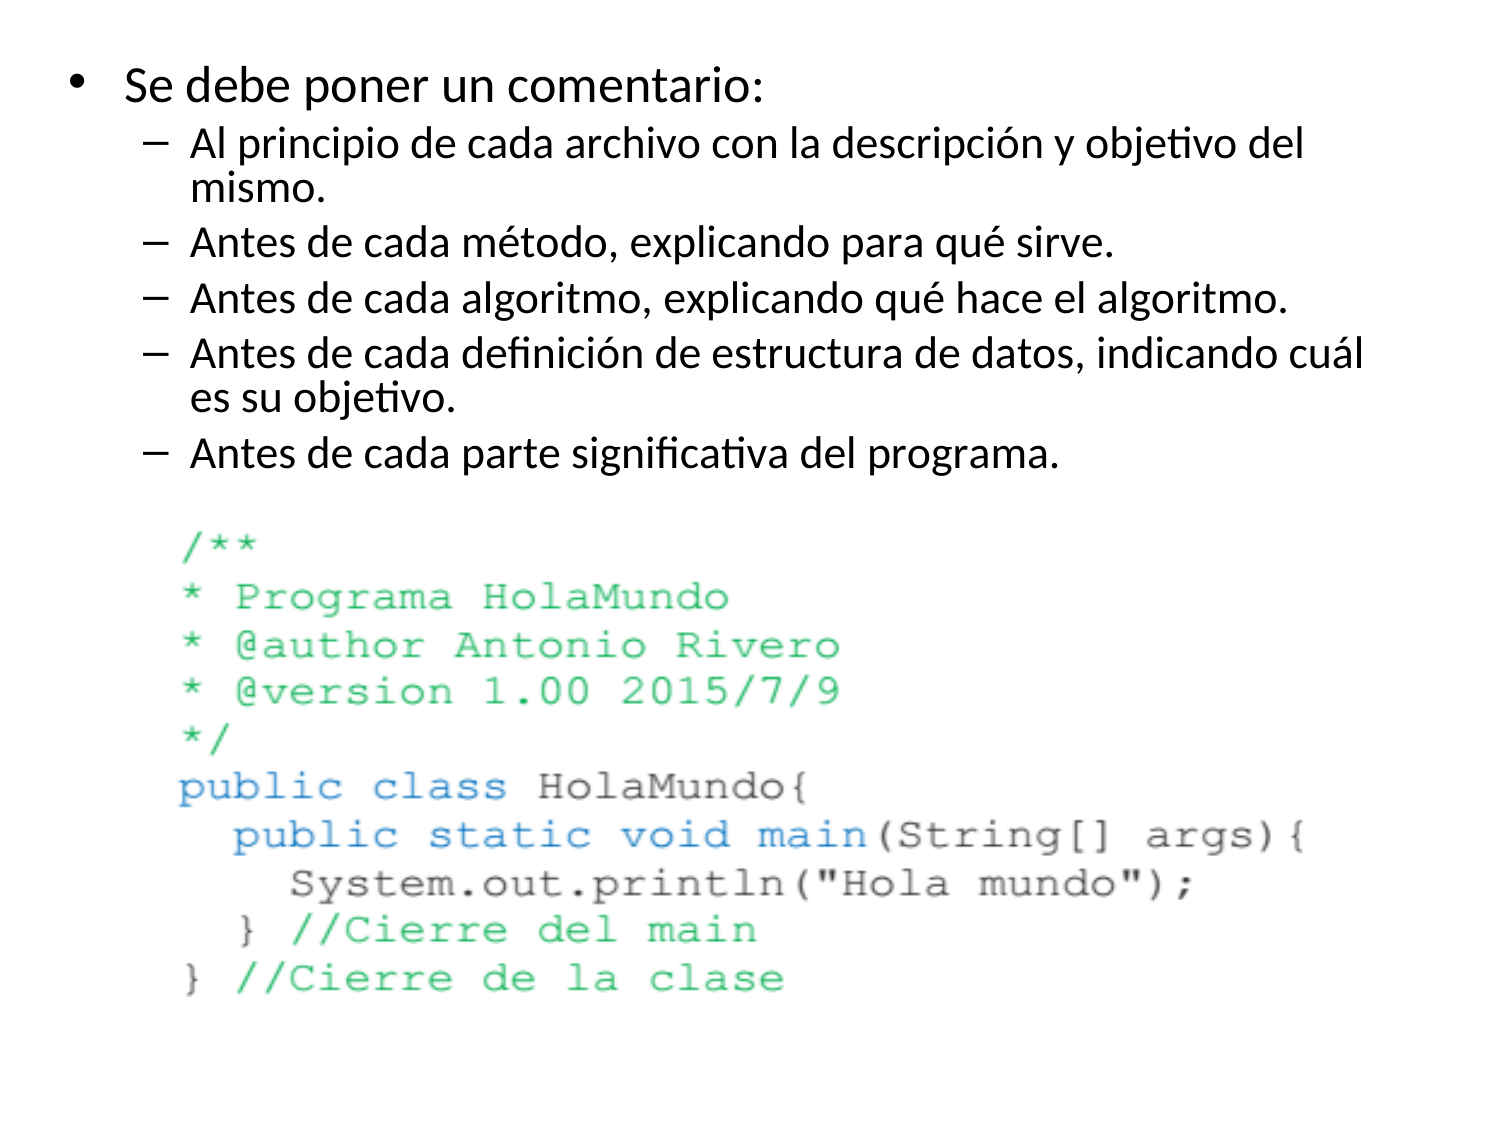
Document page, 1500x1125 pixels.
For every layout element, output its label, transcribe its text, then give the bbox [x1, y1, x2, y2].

picture [147, 516, 1353, 1103]
list Se debe poner un comentario: Al principio de cada archivo con la descripción y objetivo del mismo. Antes de cada método, explicando para qué sirve. Antes de cada algoritmo, explicando qué hace el algoritmo. Antes de cada definición de estructura de datos, indicando cuál es su objetivo. Antes de cada parte significativa del programa. [53, 54, 1404, 516]
